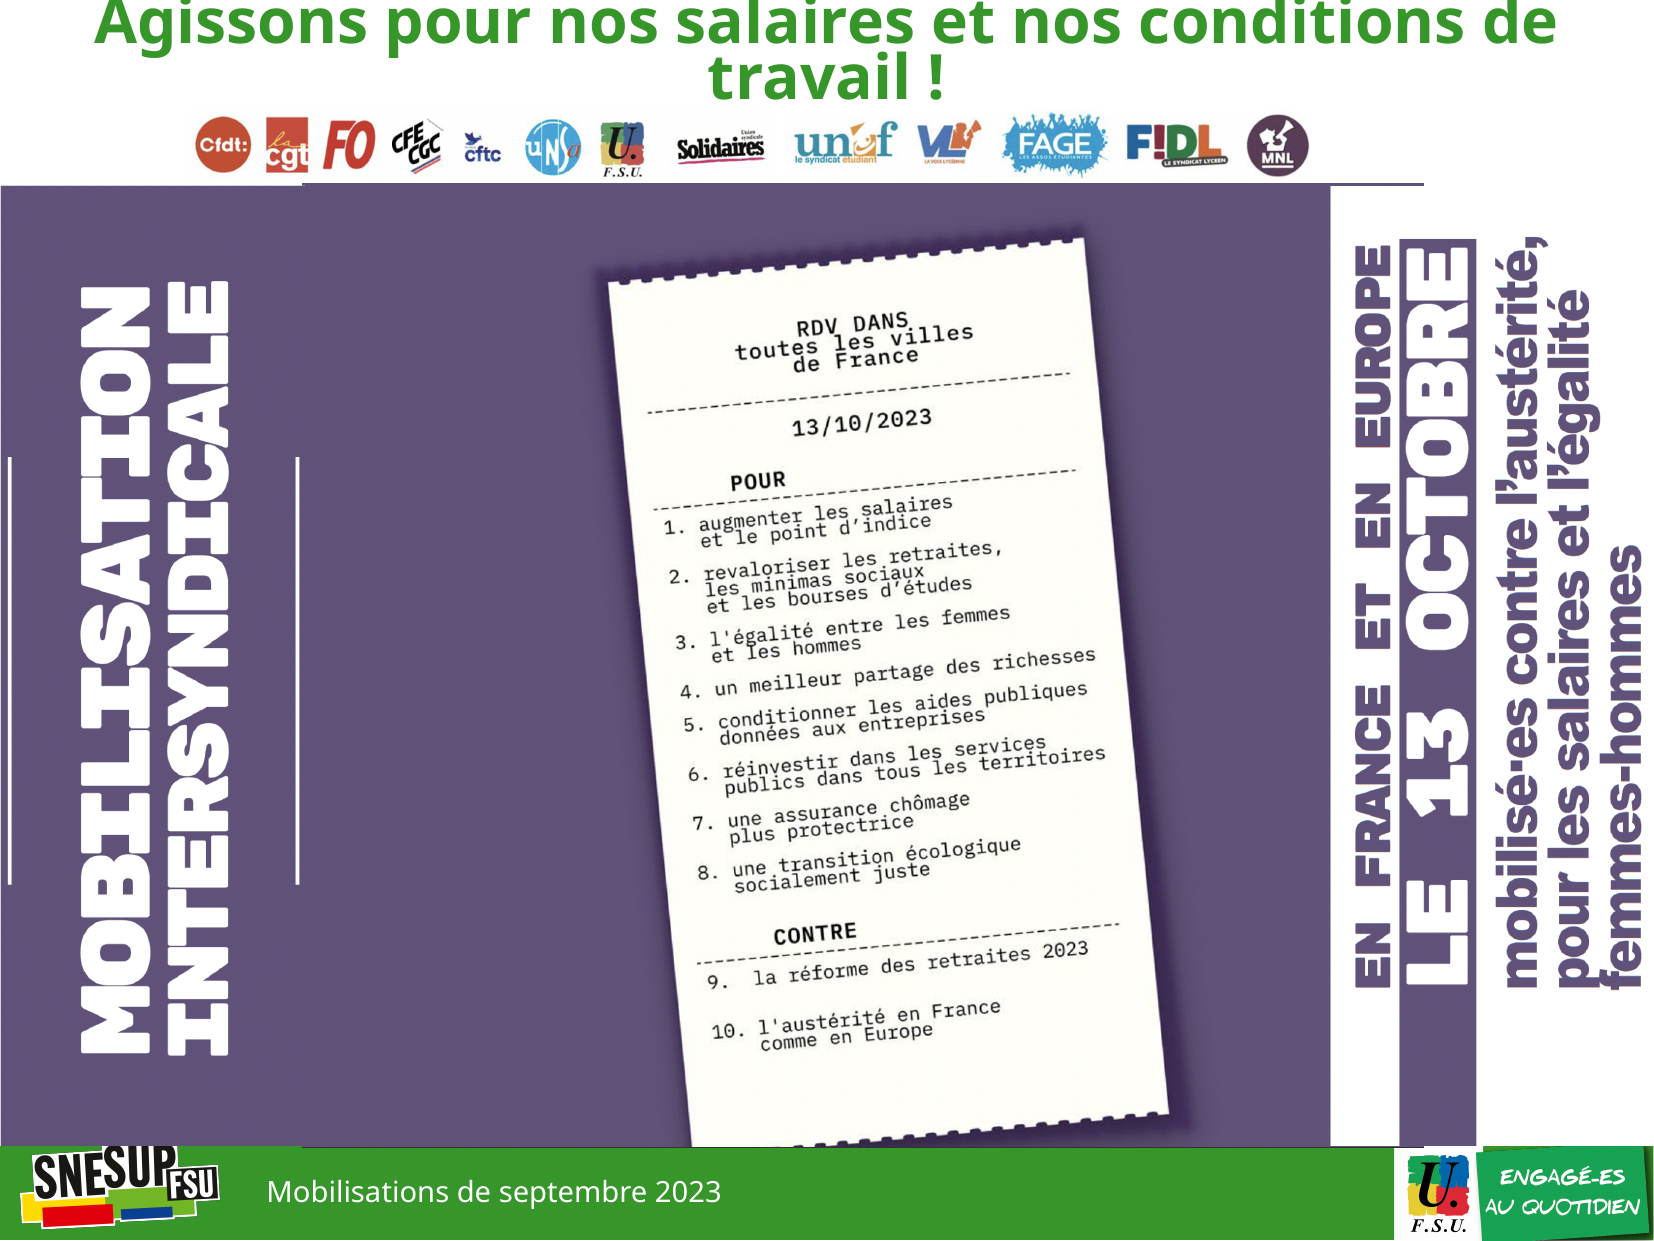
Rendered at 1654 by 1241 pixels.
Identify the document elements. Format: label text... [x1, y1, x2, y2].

picture [0, 183, 1654, 1241]
picture [188, 109, 771, 182]
title Agissons pour nos salaires et nos conditions de travail ! [0, 0, 1654, 110]
picture [785, 109, 1314, 182]
